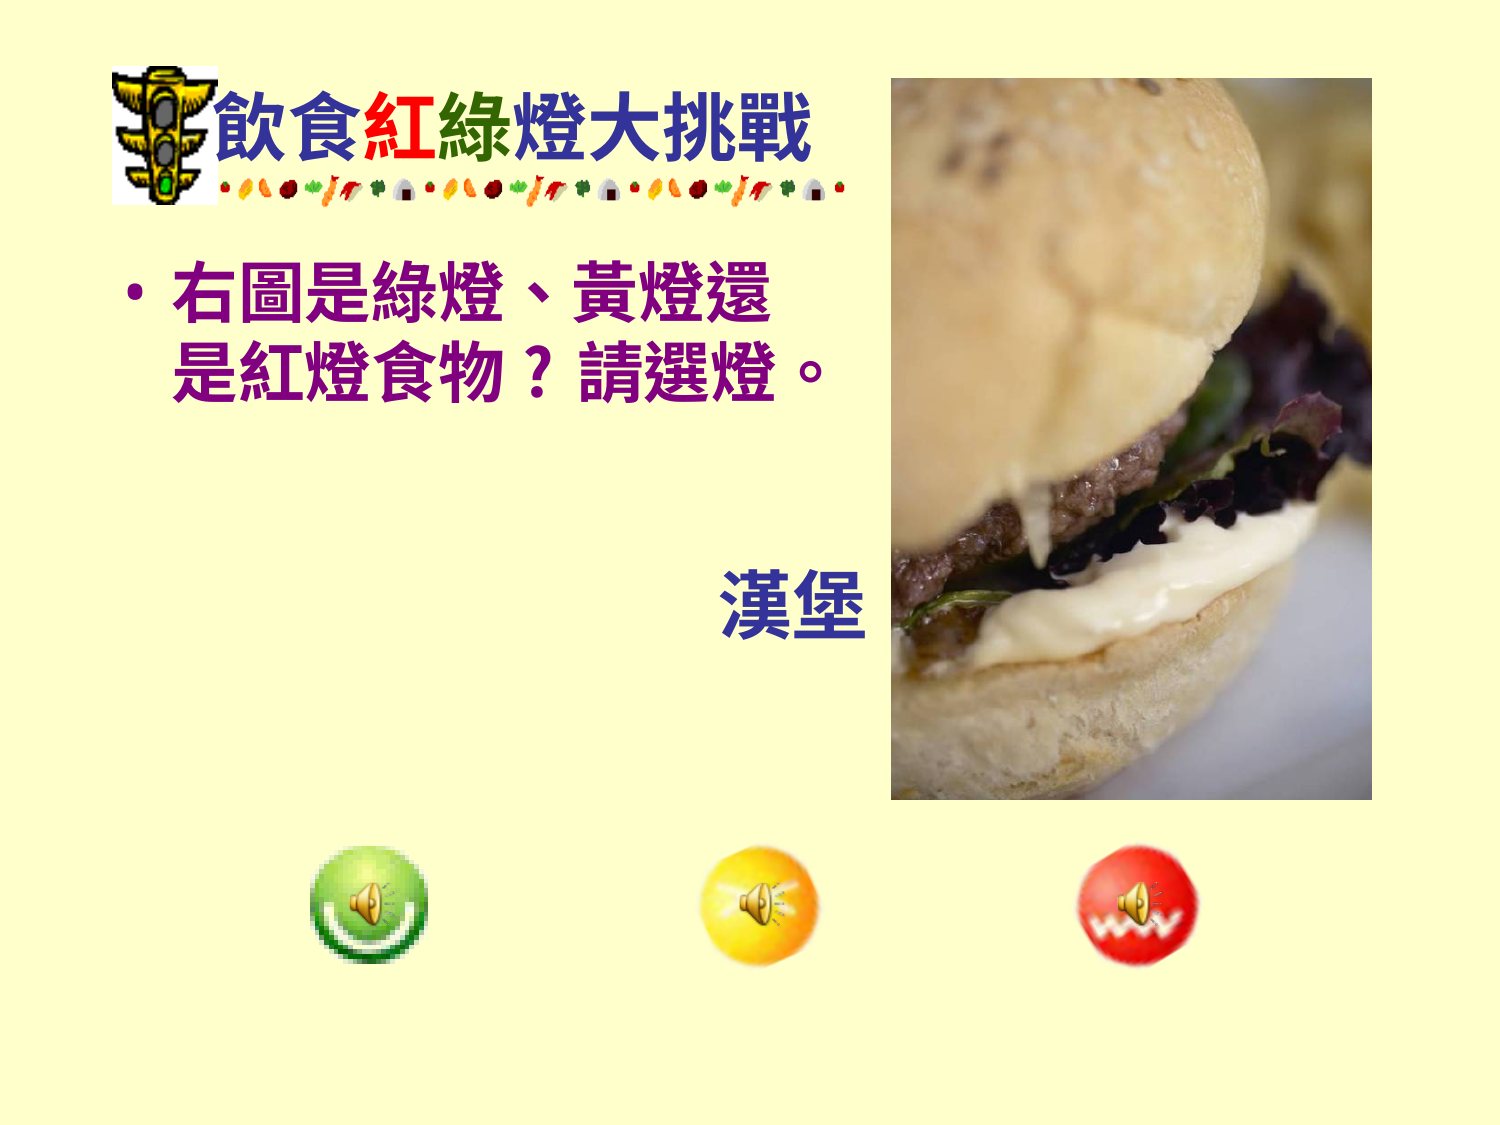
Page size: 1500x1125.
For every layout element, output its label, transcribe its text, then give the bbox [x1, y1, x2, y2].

picture [1048, 817, 1231, 992]
picture [301, 846, 443, 964]
picture [112, 66, 847, 209]
picture [891, 78, 1372, 800]
list 右圖是綠燈、黃燈還是紅燈食物?請選燈。 [100, 243, 833, 516]
text_box 漢堡 [703, 550, 883, 657]
text_box 飲食紅綠燈大挑戰 [194, 78, 868, 173]
picture [673, 822, 850, 988]
